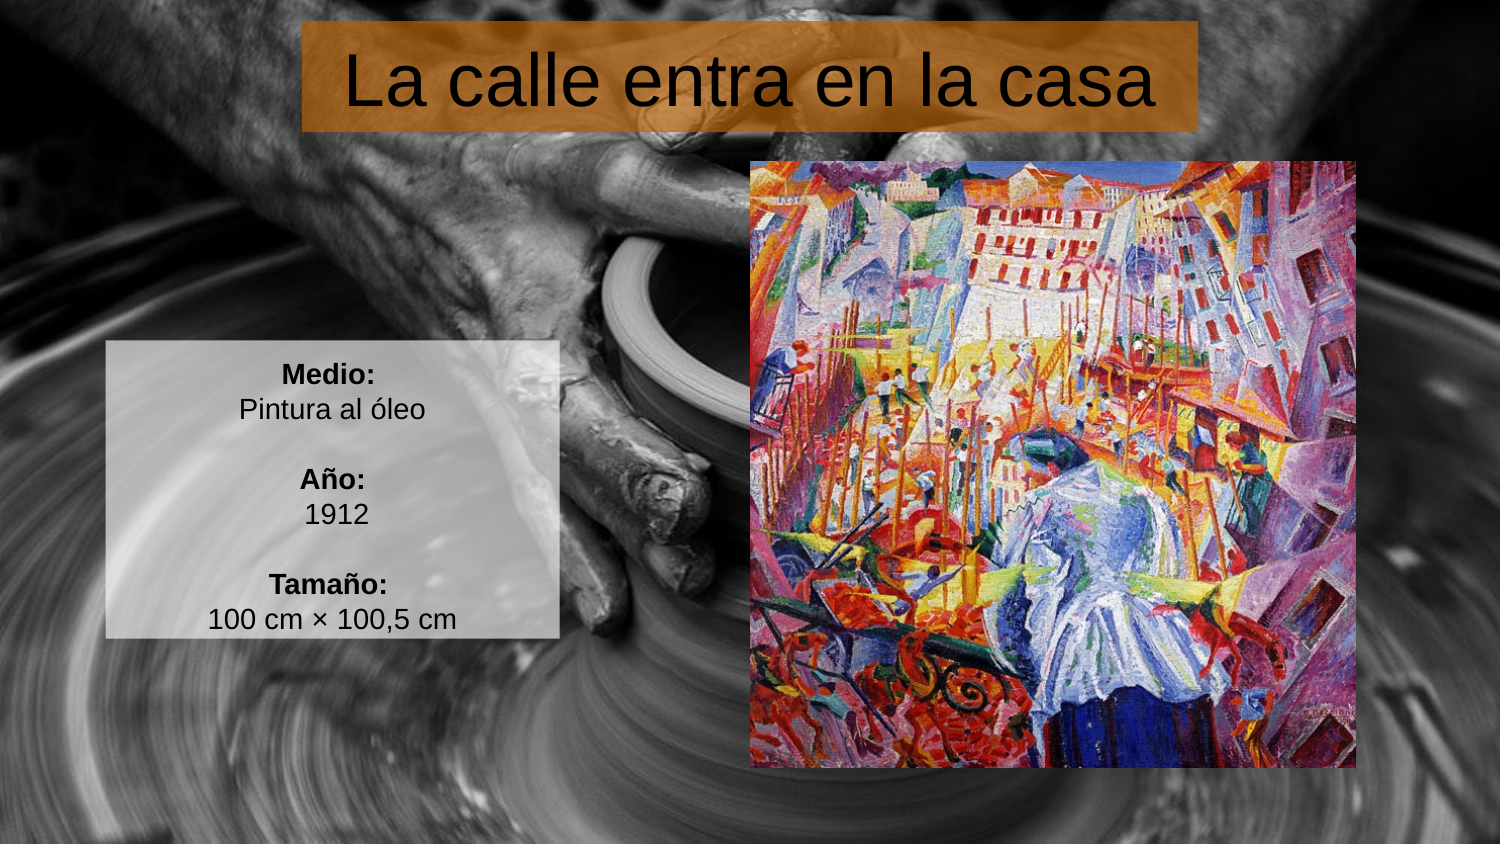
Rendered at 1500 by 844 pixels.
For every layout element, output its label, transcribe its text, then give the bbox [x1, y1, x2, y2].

picture [0, 0, 1500, 844]
title La calle entra en la casa [301, 21, 1199, 133]
text_box Medio: Pintura al óleo Año: 1912 Tamaño: 100 cm × 100,5 cm [105, 340, 560, 639]
